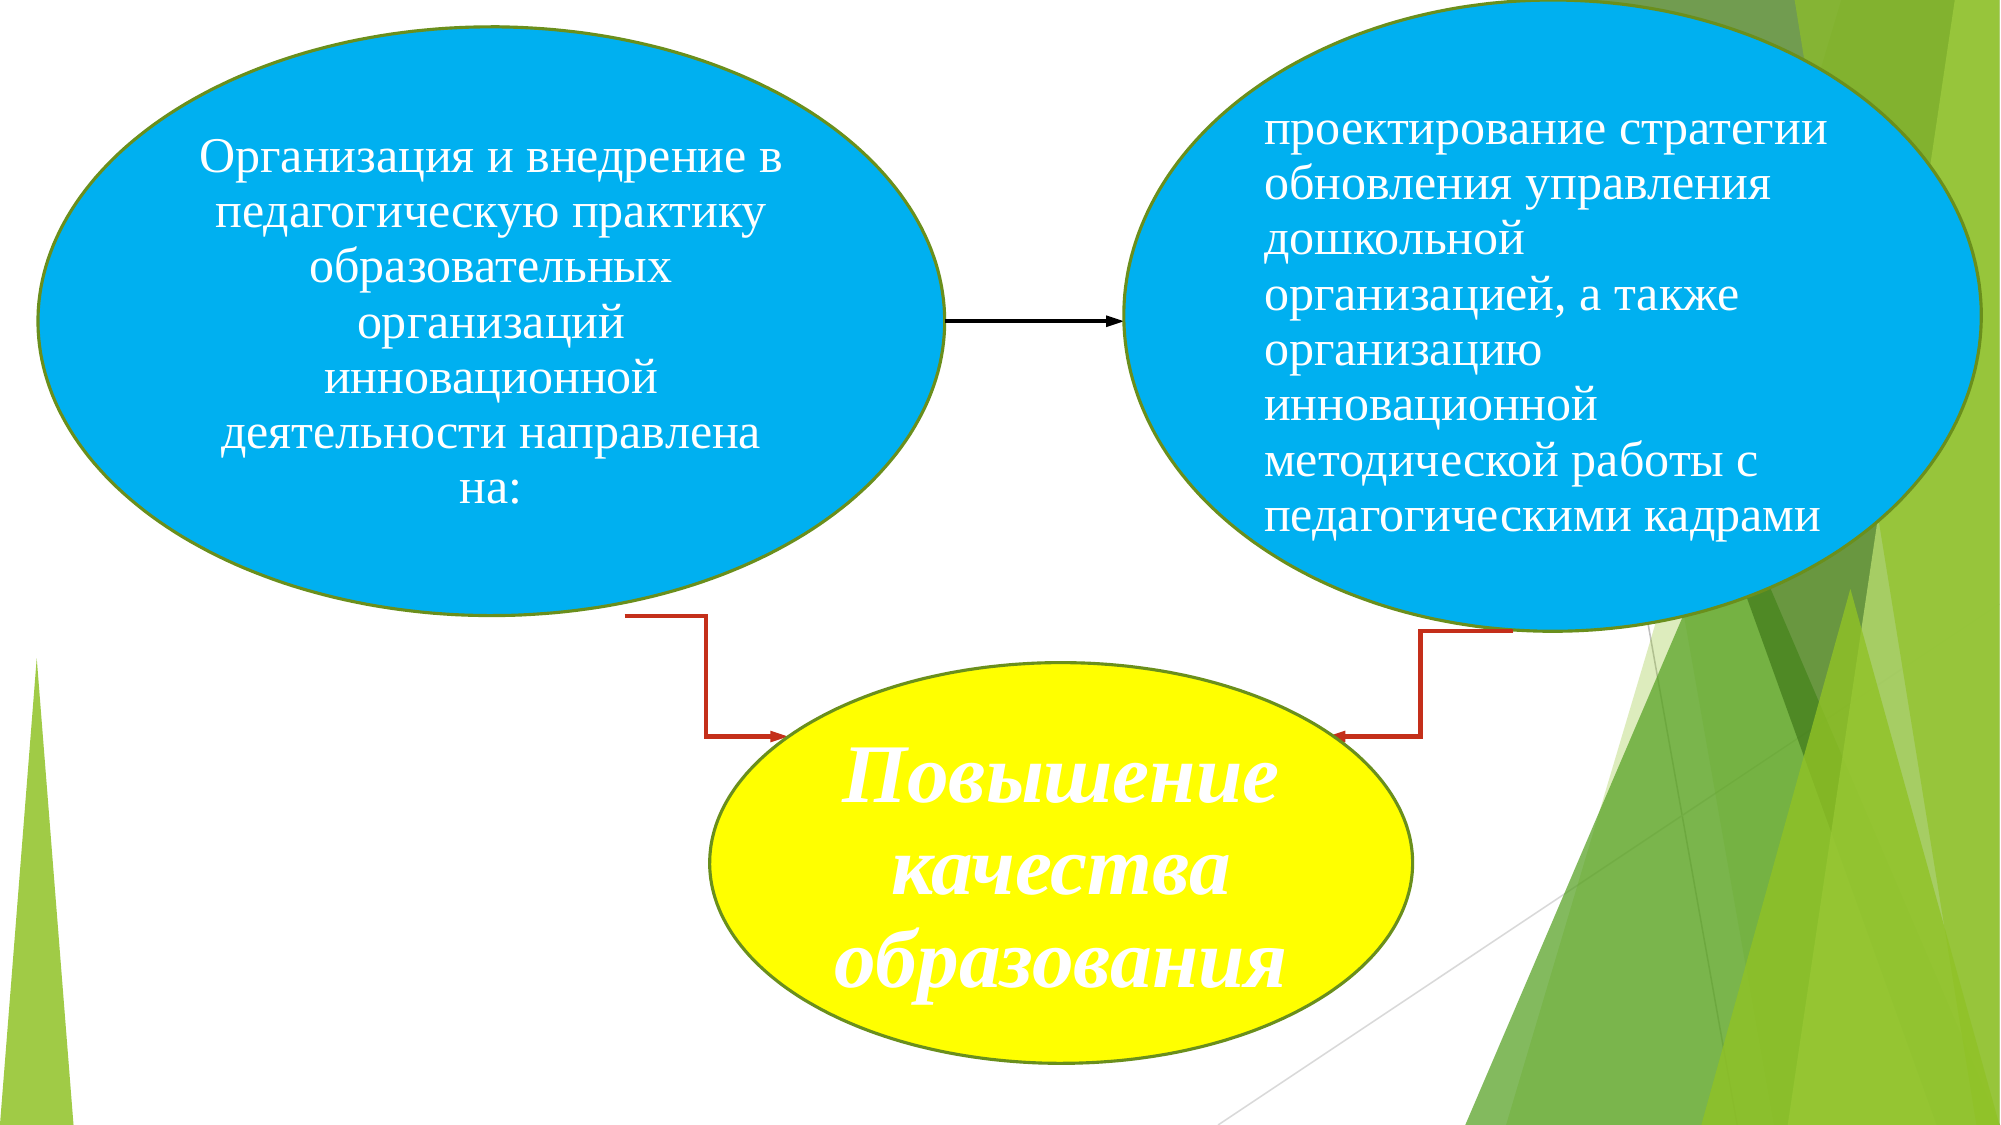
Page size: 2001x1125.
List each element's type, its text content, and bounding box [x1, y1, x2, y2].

text_box проектирование стратегии обновления управления дошкольной организацией, а также организацию инновационной методической работы с педагогическими кадрами [1123, 0, 1982, 632]
text_box Повышение качества образования [709, 662, 1413, 1064]
text_box Организация и внедрение в педагогическую практику образовательных организаций инновационной деятельности направлена на: [37, 26, 945, 616]
